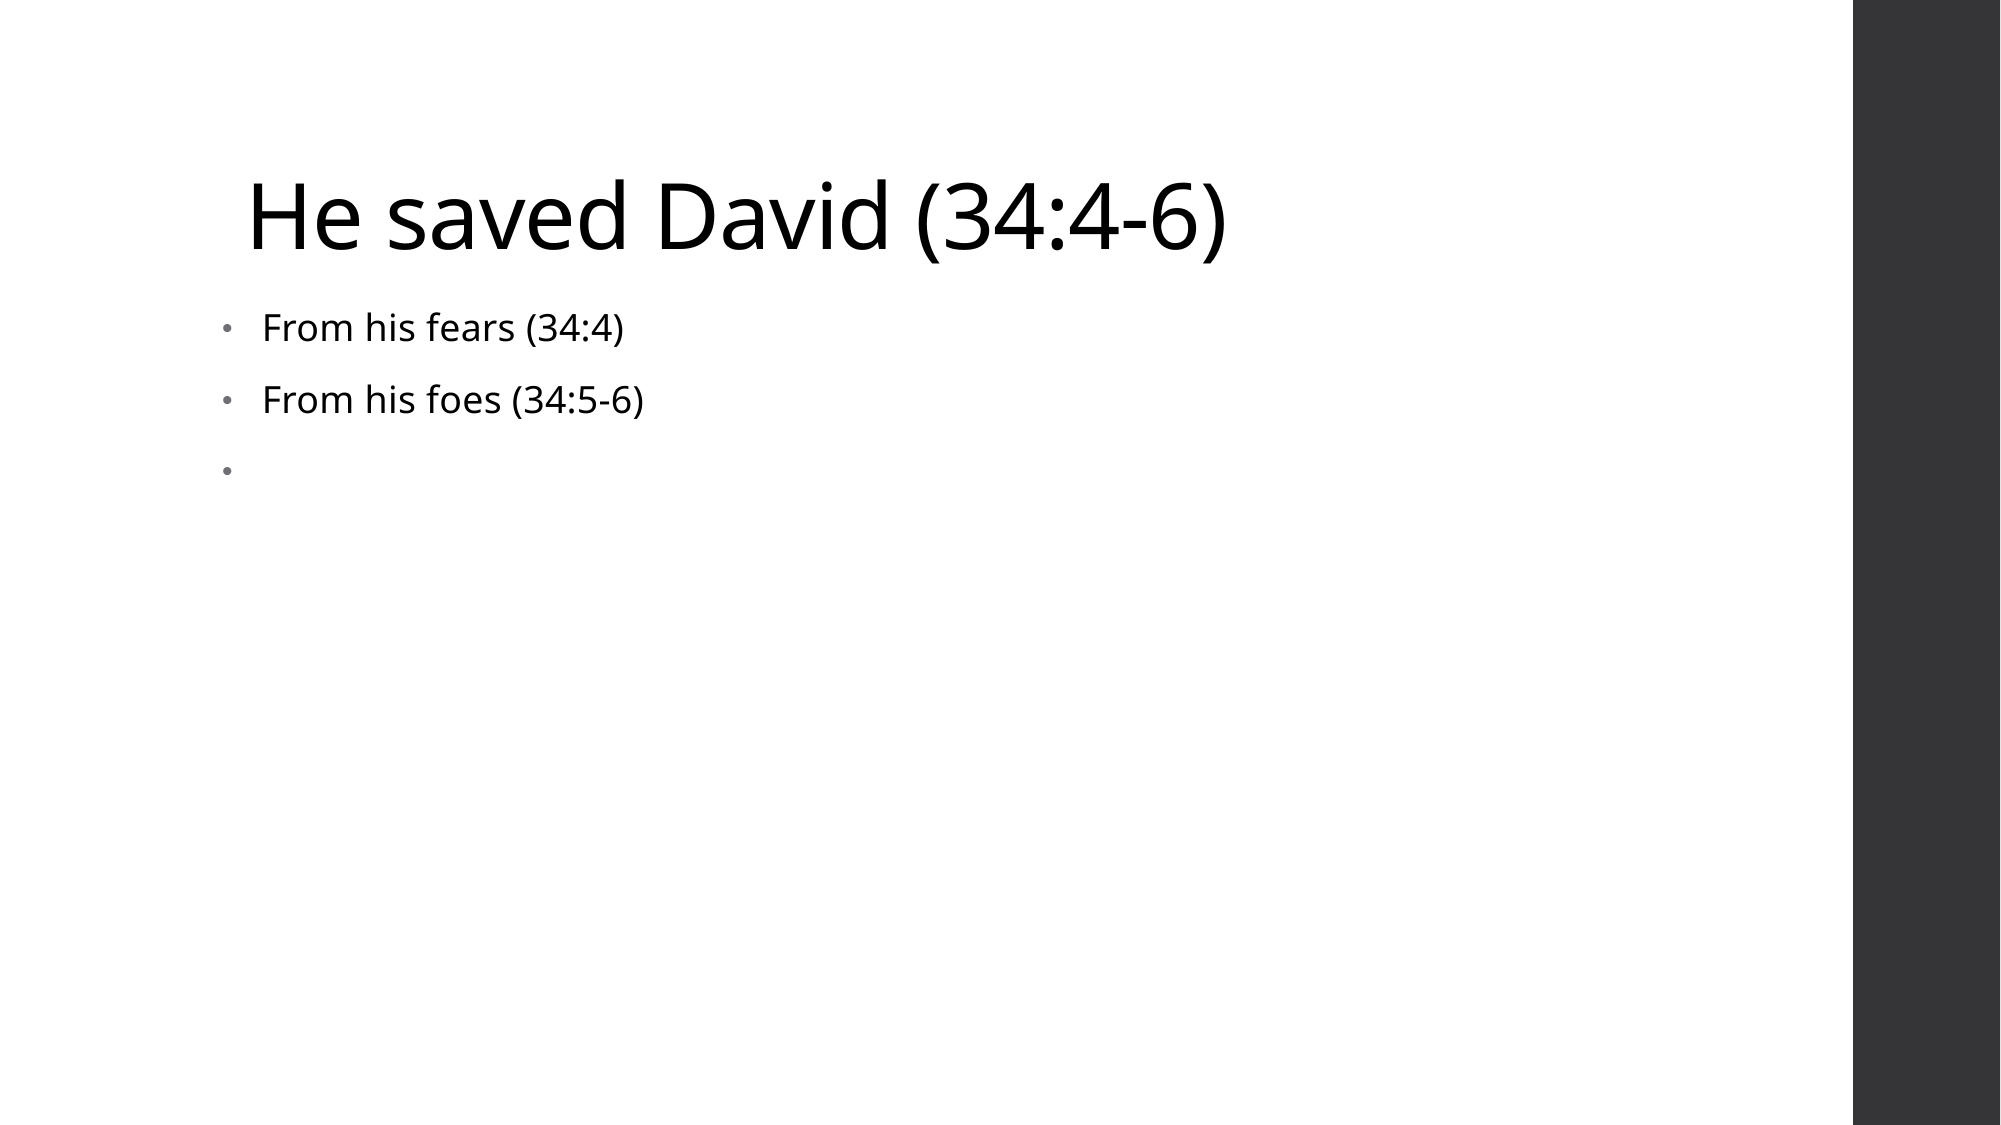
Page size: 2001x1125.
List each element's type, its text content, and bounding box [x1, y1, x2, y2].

list From his fears (34:4) From his foes (34:5-6) [206, 299, 1617, 1014]
title He saved David (34:4-6) [206, 60, 1797, 278]
